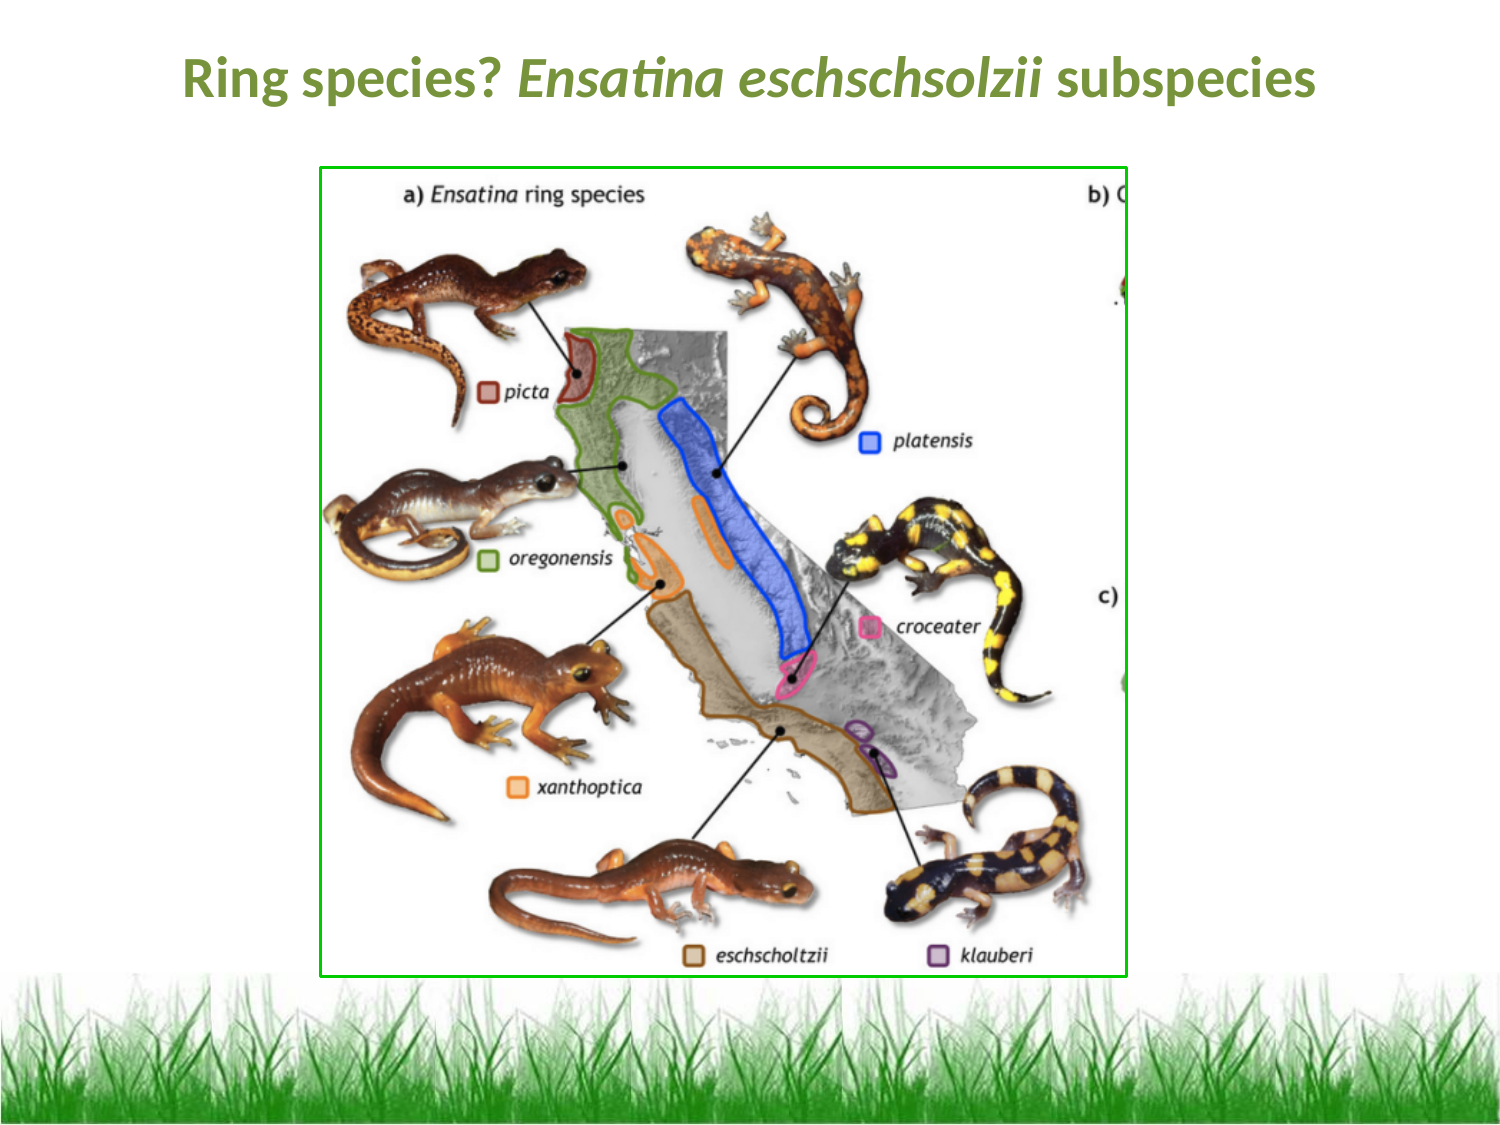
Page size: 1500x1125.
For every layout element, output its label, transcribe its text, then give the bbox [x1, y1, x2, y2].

picture [0, 972, 1500, 1125]
title Ring species? Ensatina eschschsolzii subspecies [75, 0, 1425, 150]
picture [321, 168, 1126, 976]
